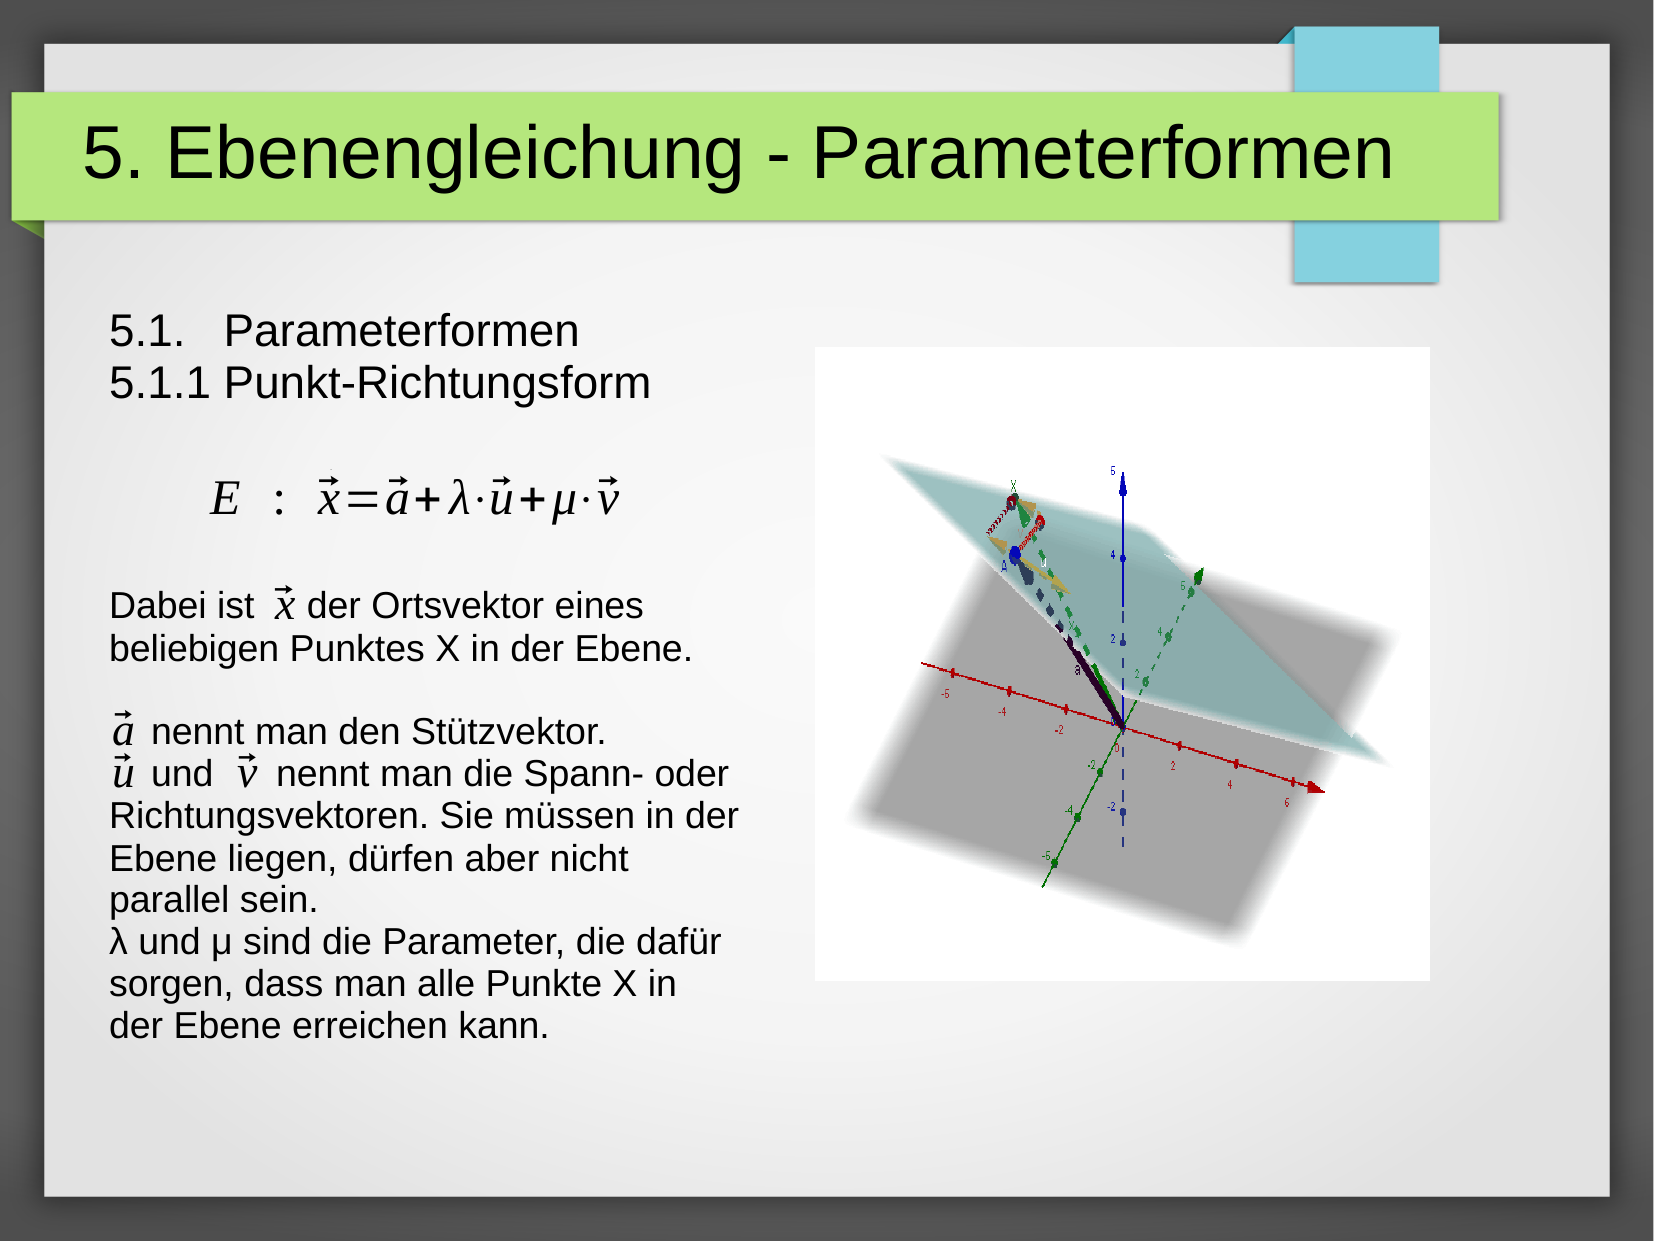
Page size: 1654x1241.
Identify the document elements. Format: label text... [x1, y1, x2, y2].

title 5. Ebenengleichung - Parameterformen [82, 94, 1465, 213]
chart [105, 705, 143, 798]
text_box 5.1. Parameterformen 5.1.1 Punkt-Richtungsform Dabei ist der Ortsvektor eines beliebigen Punktes X in der Ebene. nennt man den Stützvektor. und nennt man die Spann- oder Richtungsvektoren. Sie müssen in der Ebene liegen, dürfen aber nicht parallel sein. λ und μ sind die Parameter, die dafür sorgen, dass man alle Punkte X in der Ebene erreichen kann. [94, 297, 756, 1055]
chart [265, 578, 303, 630]
chart [229, 746, 267, 798]
picture [0, 0, 1654, 1241]
chart [200, 469, 628, 525]
